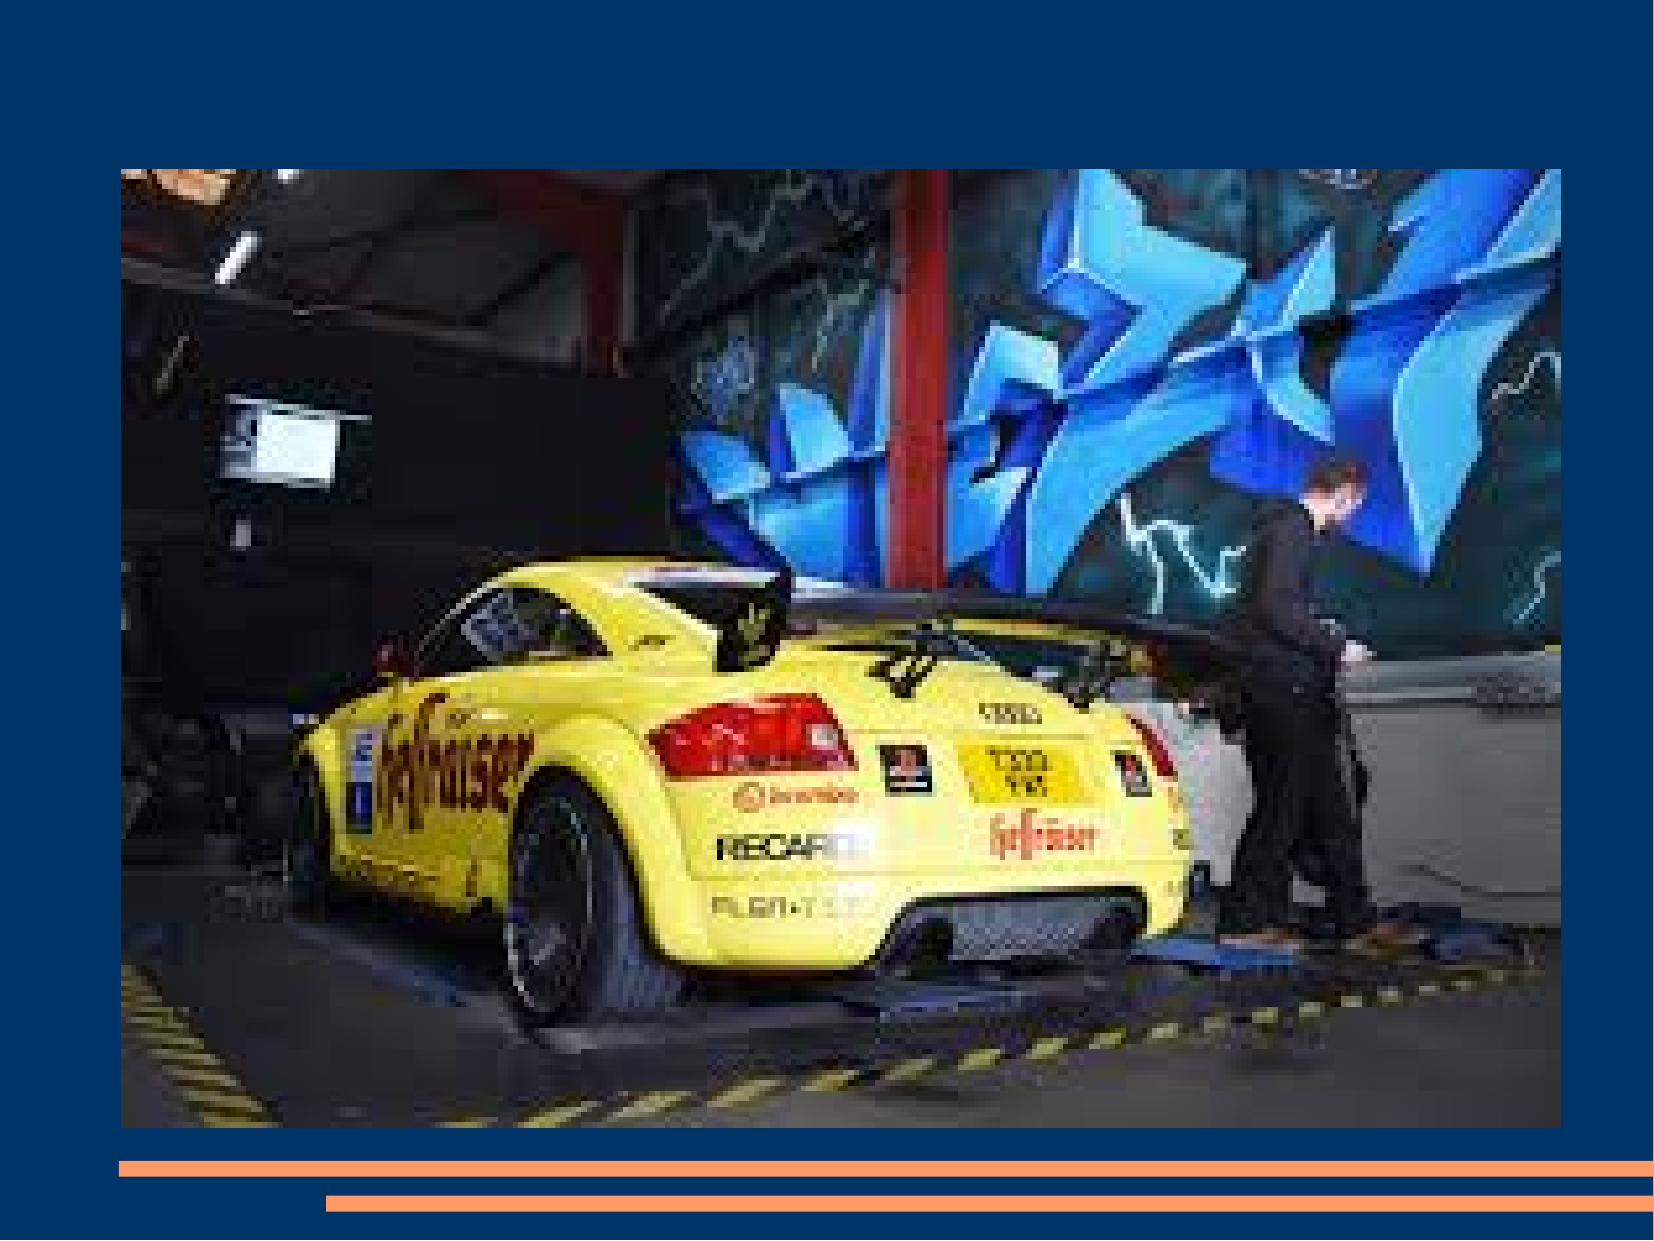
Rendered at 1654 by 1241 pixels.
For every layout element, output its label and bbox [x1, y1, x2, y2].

picture [121, 169, 1561, 1128]
